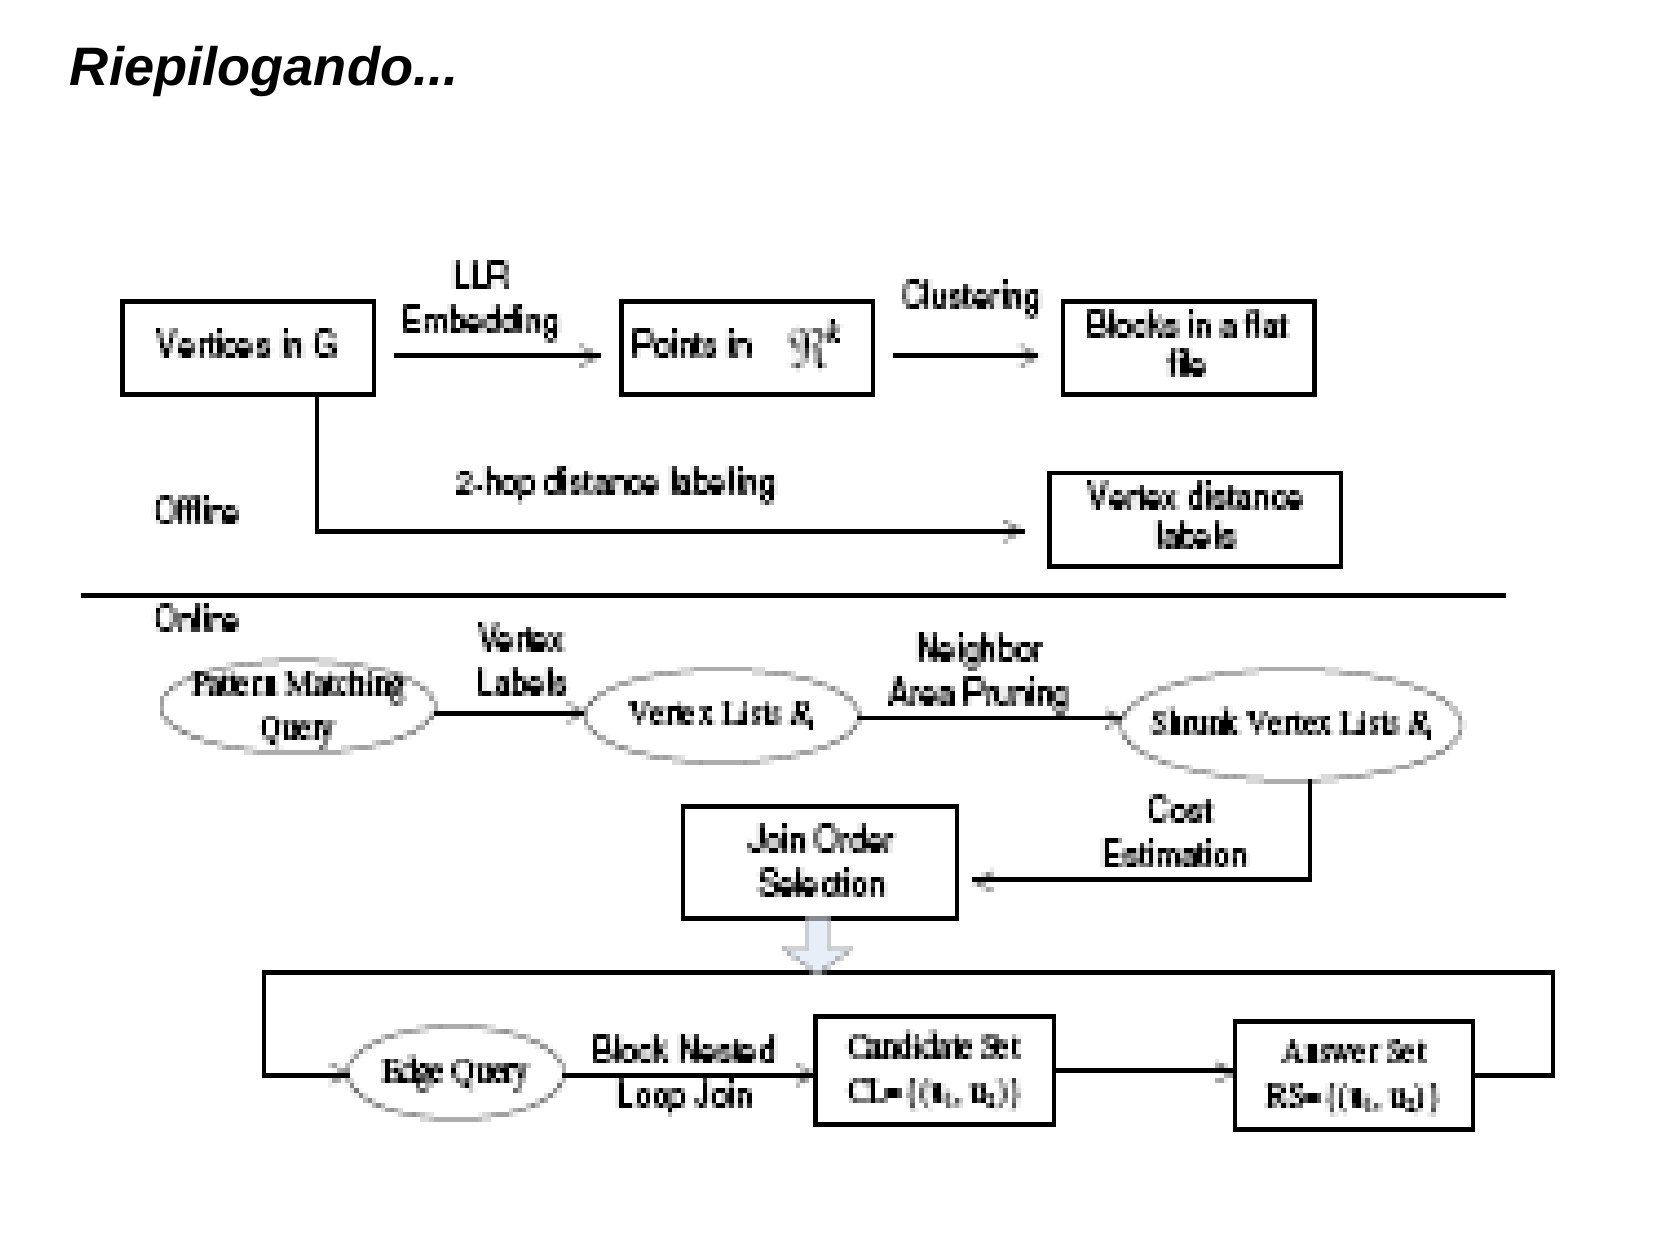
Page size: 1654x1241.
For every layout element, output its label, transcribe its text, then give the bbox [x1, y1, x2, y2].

text_box Riepilogando... [55, 29, 475, 106]
picture [59, 177, 1595, 1152]
